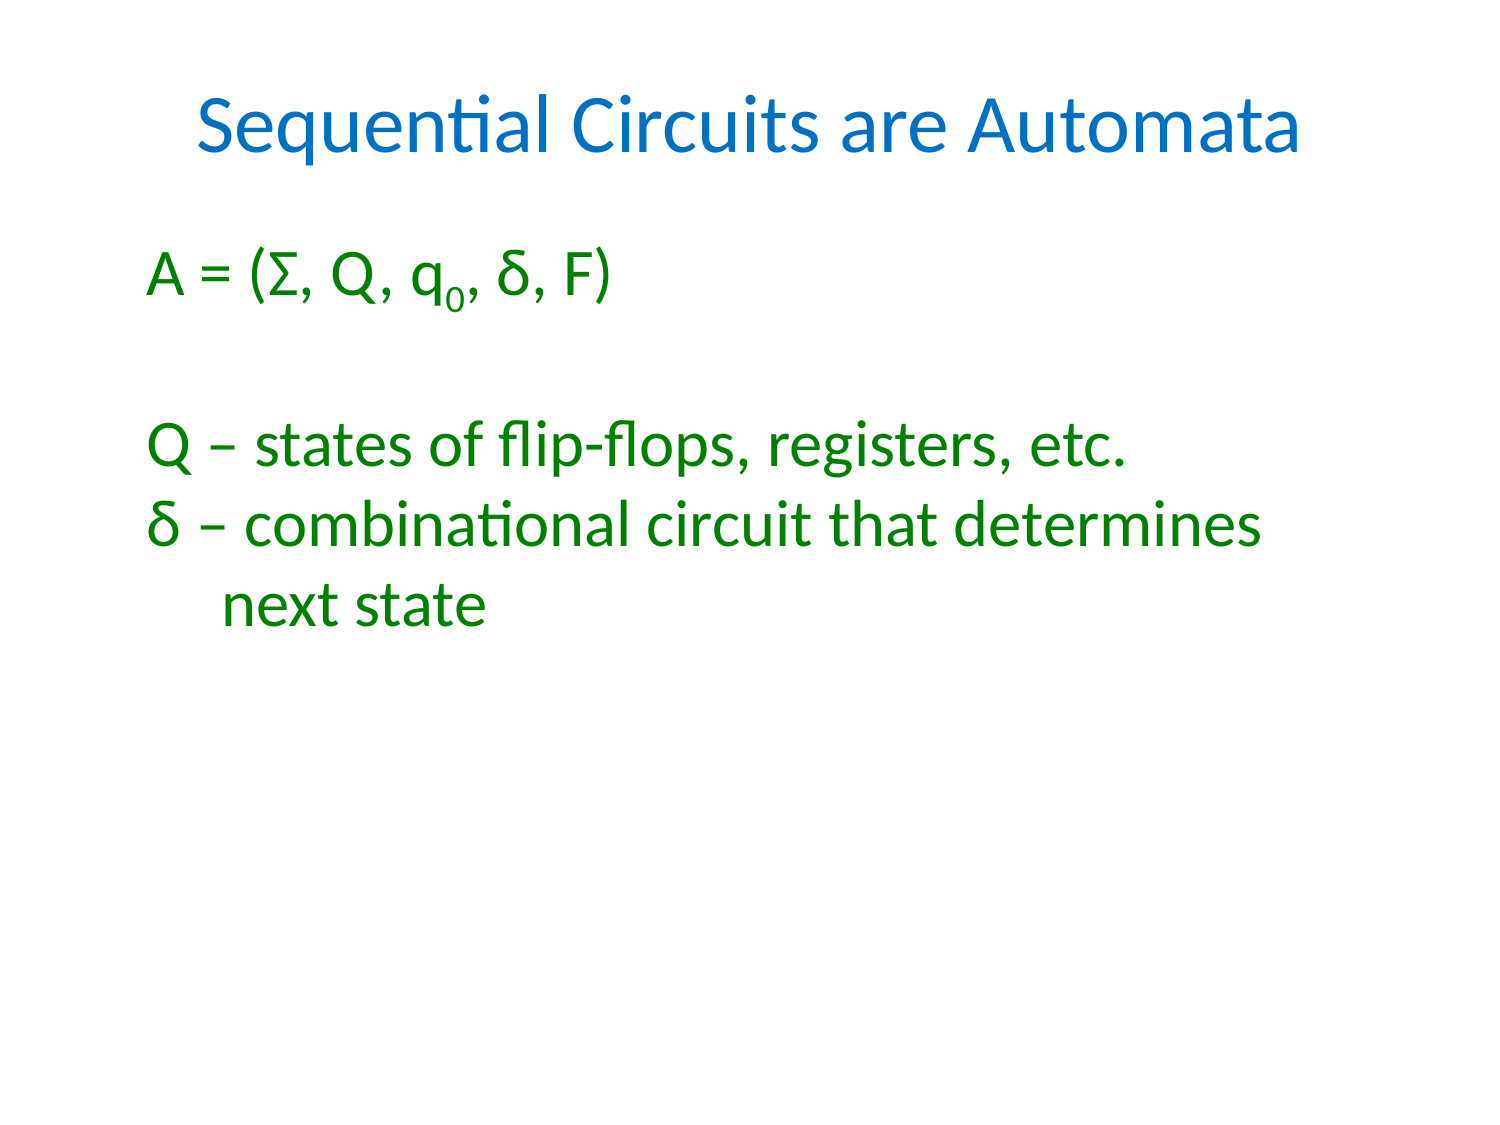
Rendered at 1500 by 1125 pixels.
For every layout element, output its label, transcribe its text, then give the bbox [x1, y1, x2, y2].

title Sequential Circuits are Automata [75, 25, 1425, 213]
list A = (Σ, Q, q0, δ, F) Q – states of flip-flops, registers, etc. δ – combinational circuit that determines next state [75, 214, 1425, 643]
